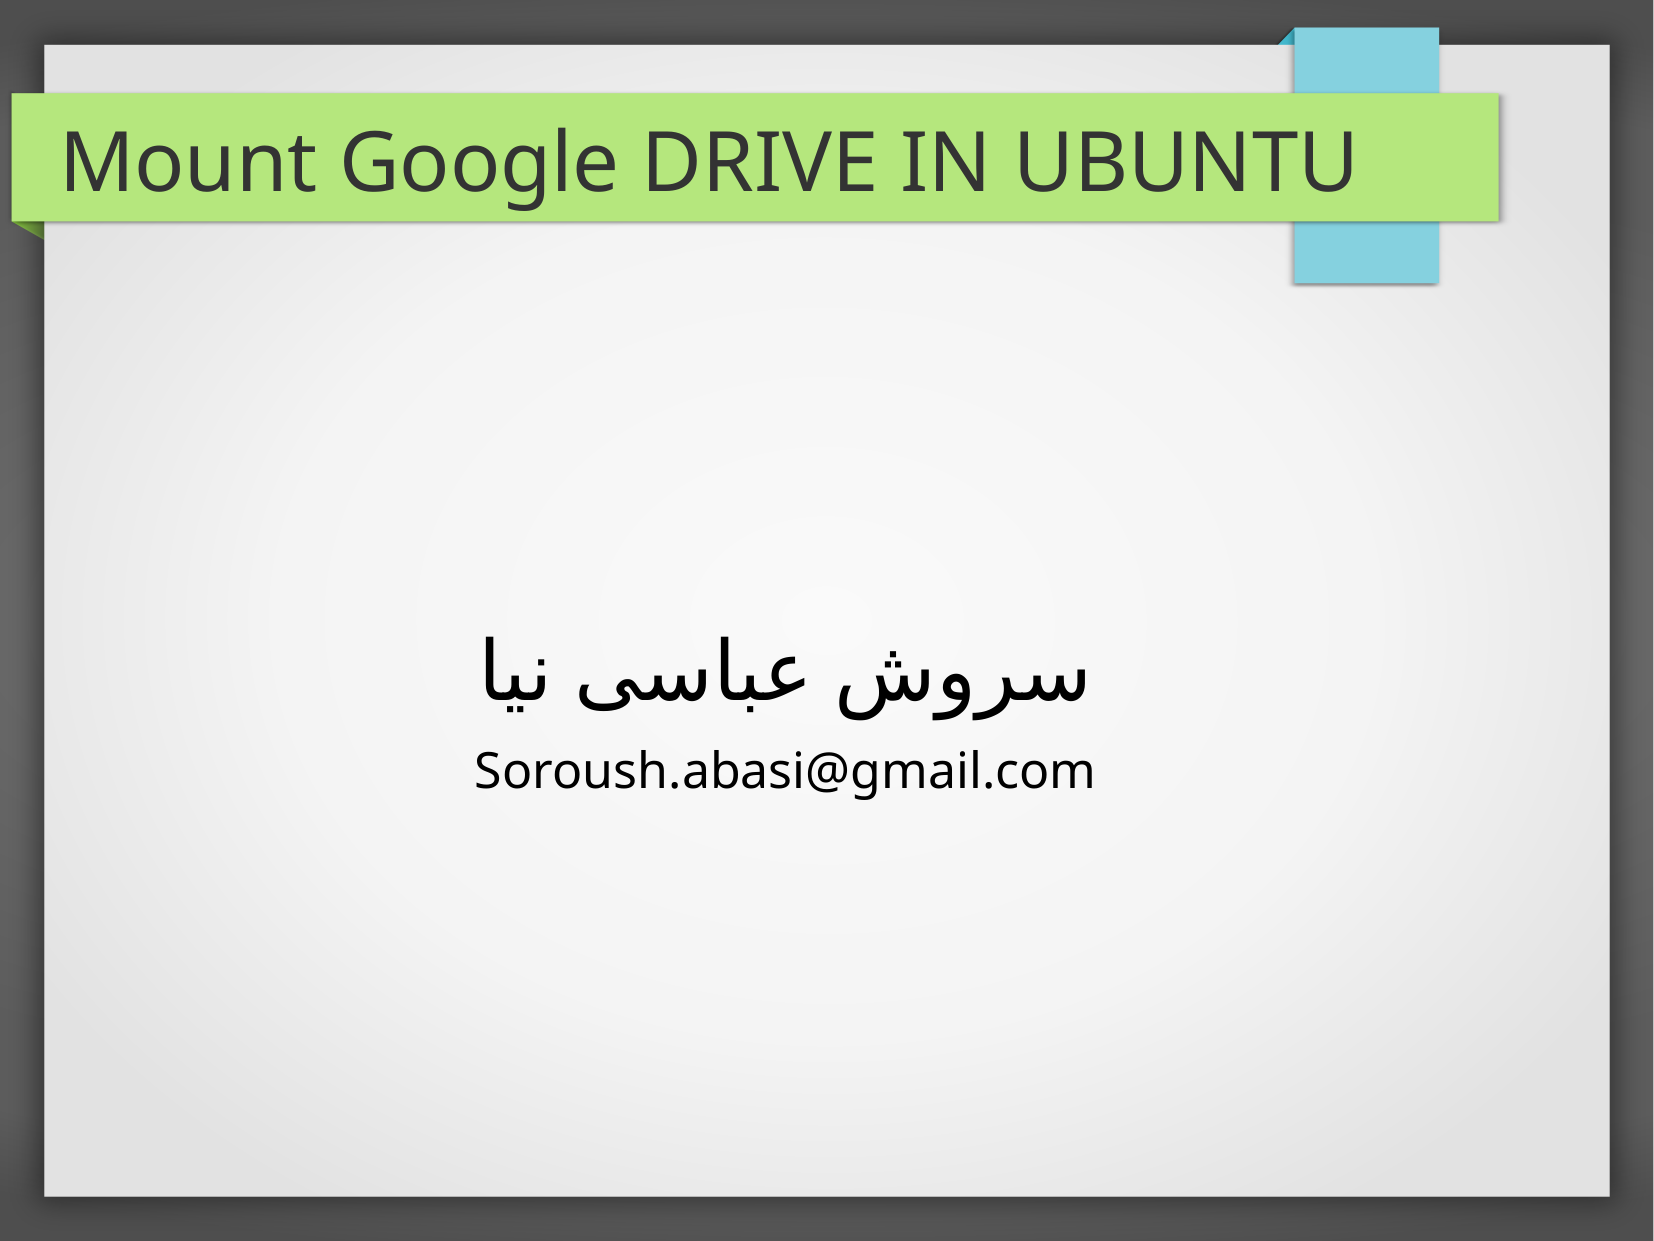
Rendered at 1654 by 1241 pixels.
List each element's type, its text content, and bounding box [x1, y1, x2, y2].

picture [0, 0, 1654, 1241]
title Mount Google DRIVE IN UBUNTU [59, 55, 1548, 263]
subtitle سروش عباسی نیا Soroush.abasi@gmail.com [41, 299, 1531, 1005]
